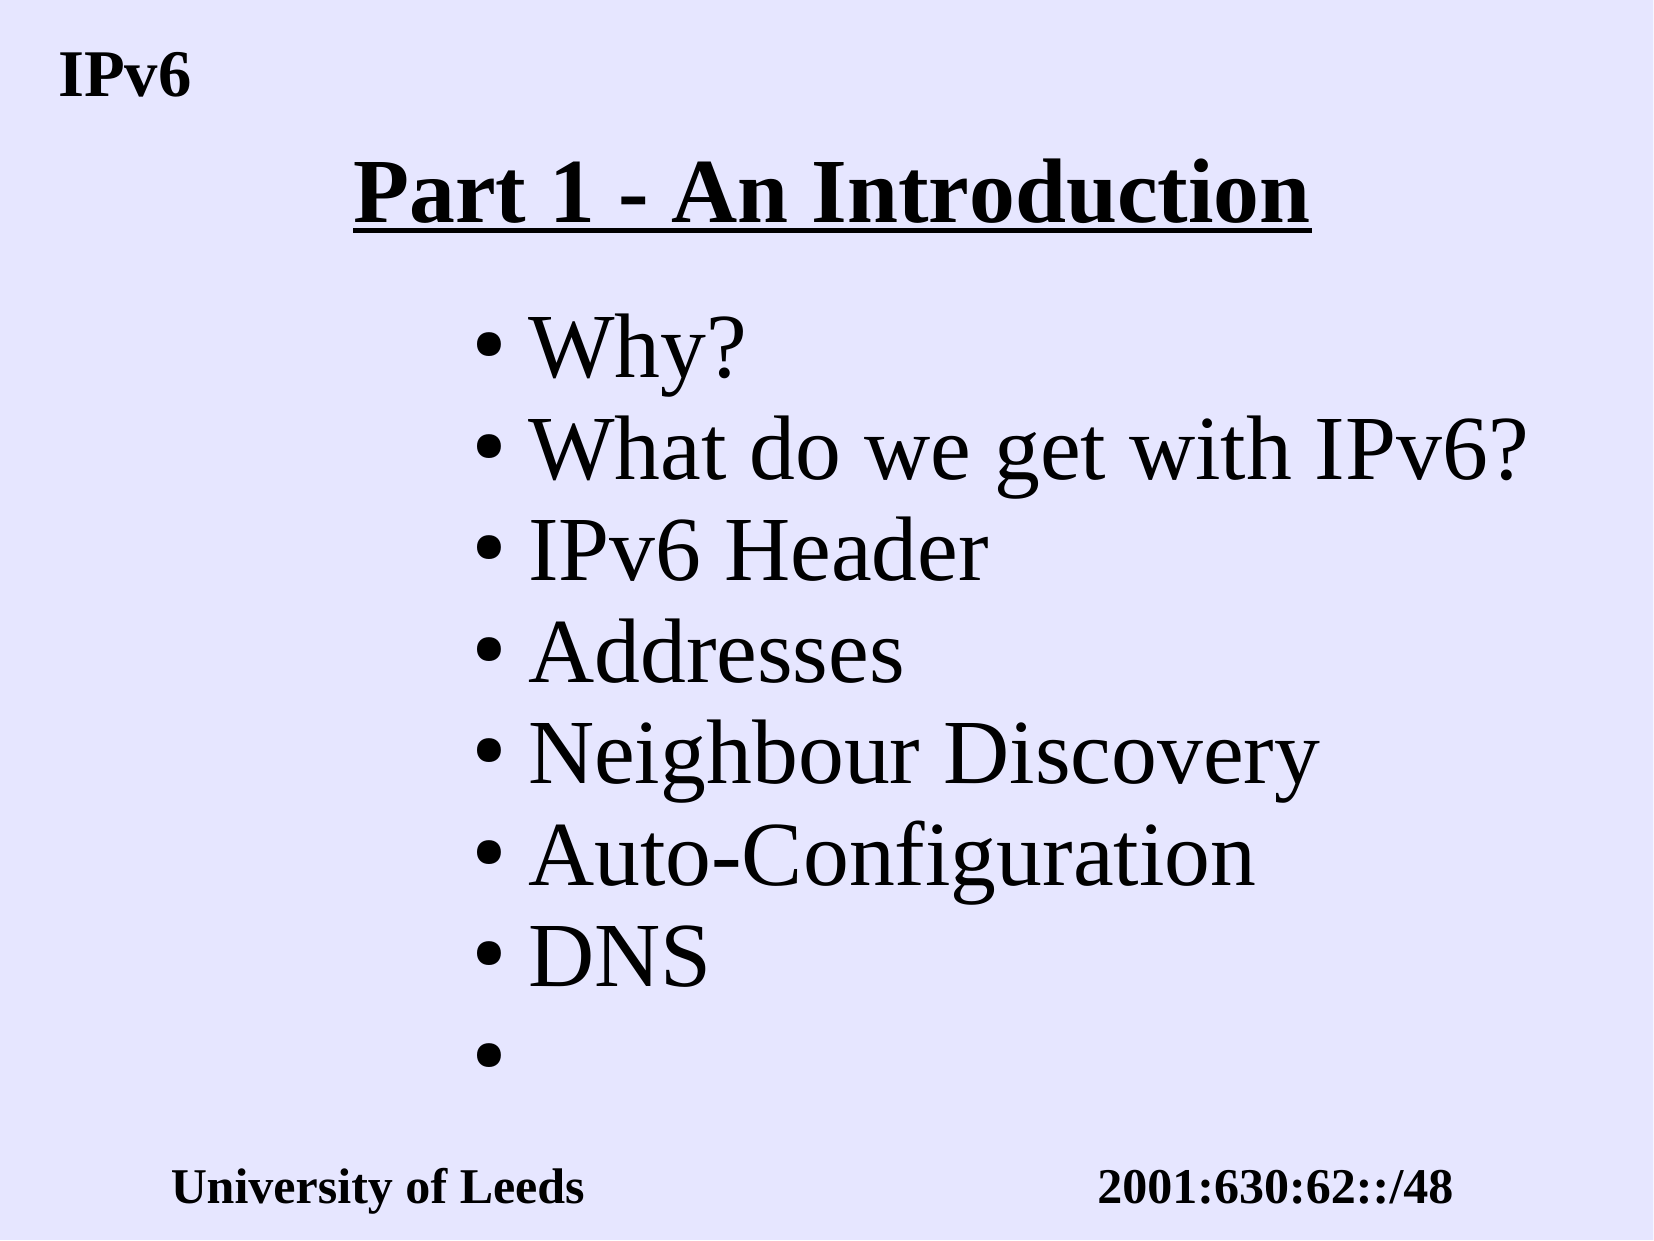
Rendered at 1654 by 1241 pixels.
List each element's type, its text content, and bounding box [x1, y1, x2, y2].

title Part 1 - An Introduction [88, 88, 1577, 296]
subtitle Why? What do we get with IPv6? IPv6 Header Addresses Neighbour Discovery Auto-Configuration DNS [82, 257, 1571, 1147]
